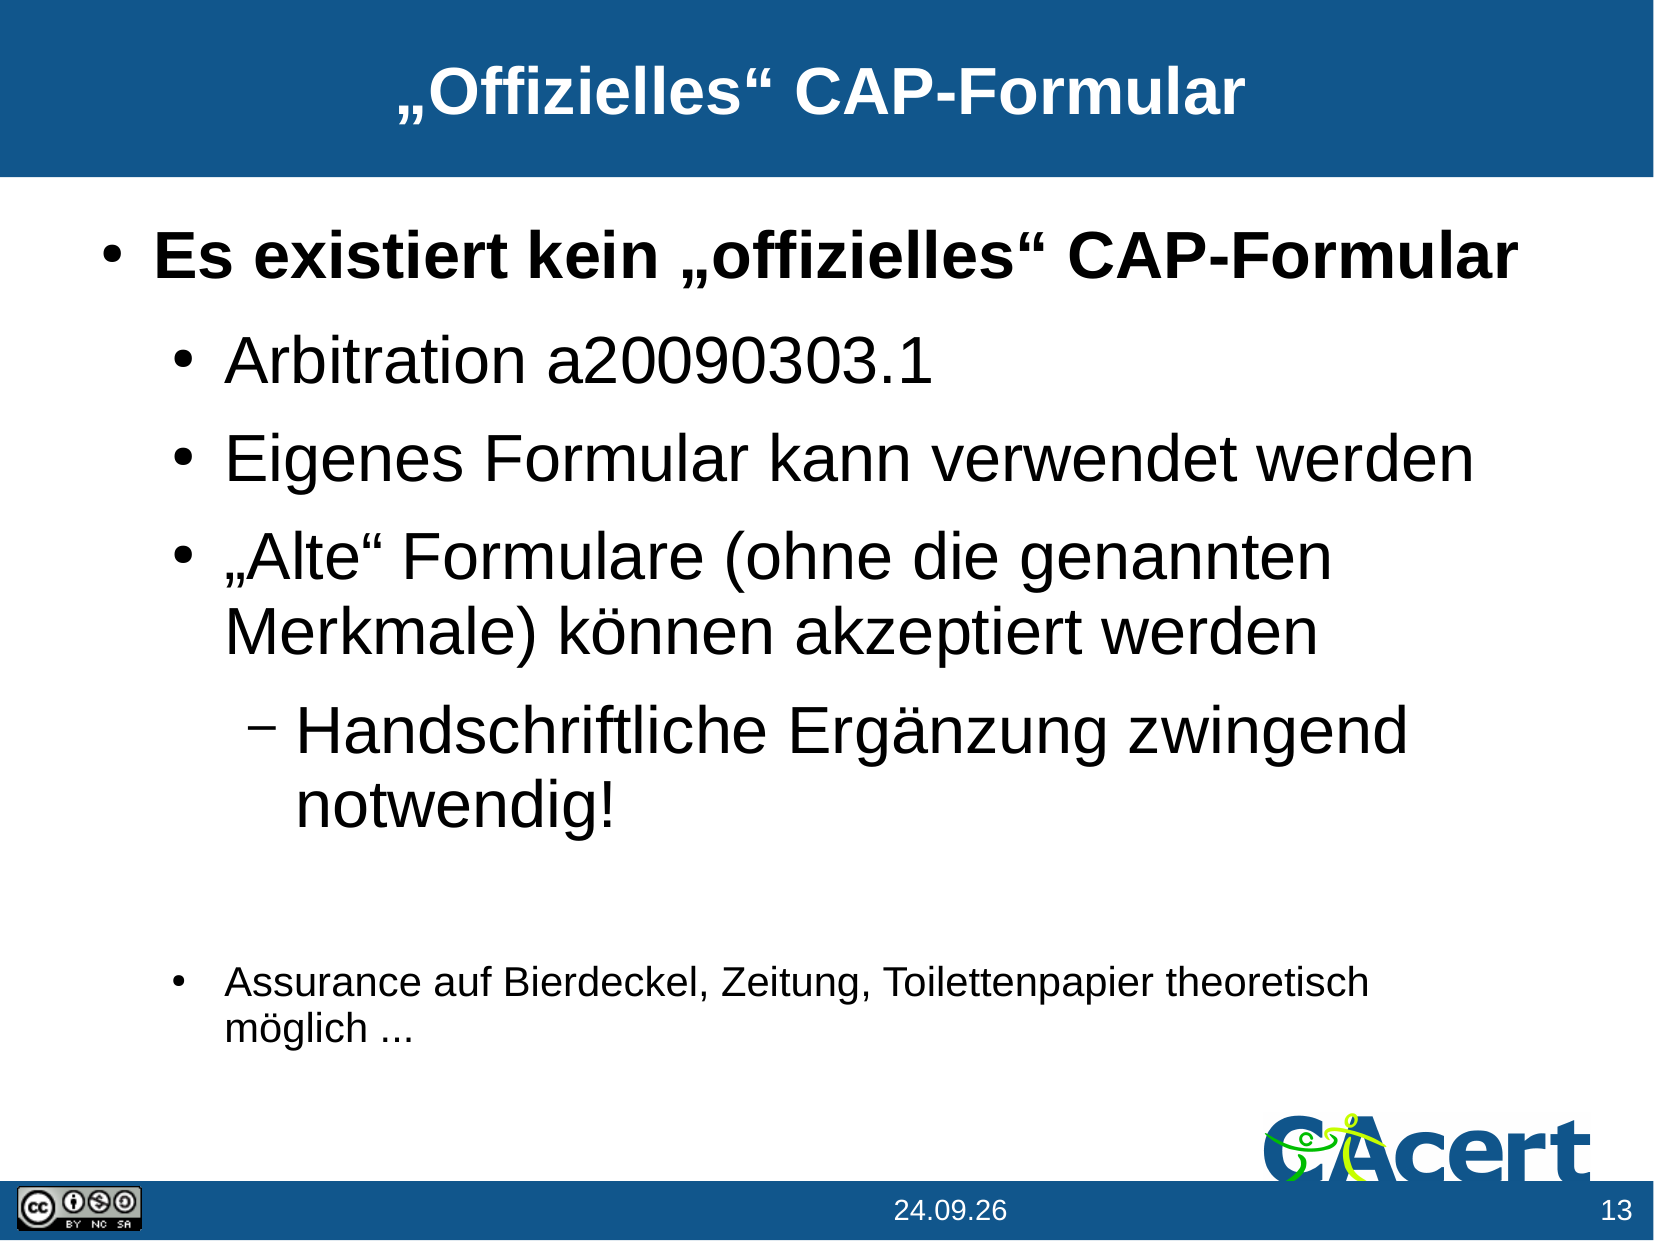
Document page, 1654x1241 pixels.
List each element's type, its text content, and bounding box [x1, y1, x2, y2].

title „Offizielles“ CAP-Formular [76, 17, 1565, 166]
list Es existiert kein „offizielles“ CAP-Formular Arbitration a20090303.1 Eigenes Formular kann verwendet werden „Alte“ Formulare (ohne die genannten Merkmale) können akzeptiert werden Handschriftliche Ergänzung zwingend notwendig! Assurance auf Bierdeckel, Zeitung, Toilettenpapier theoretisch möglich ... [82, 218, 1571, 1091]
picture [1263, 1112, 1591, 1181]
picture [17, 1186, 142, 1231]
